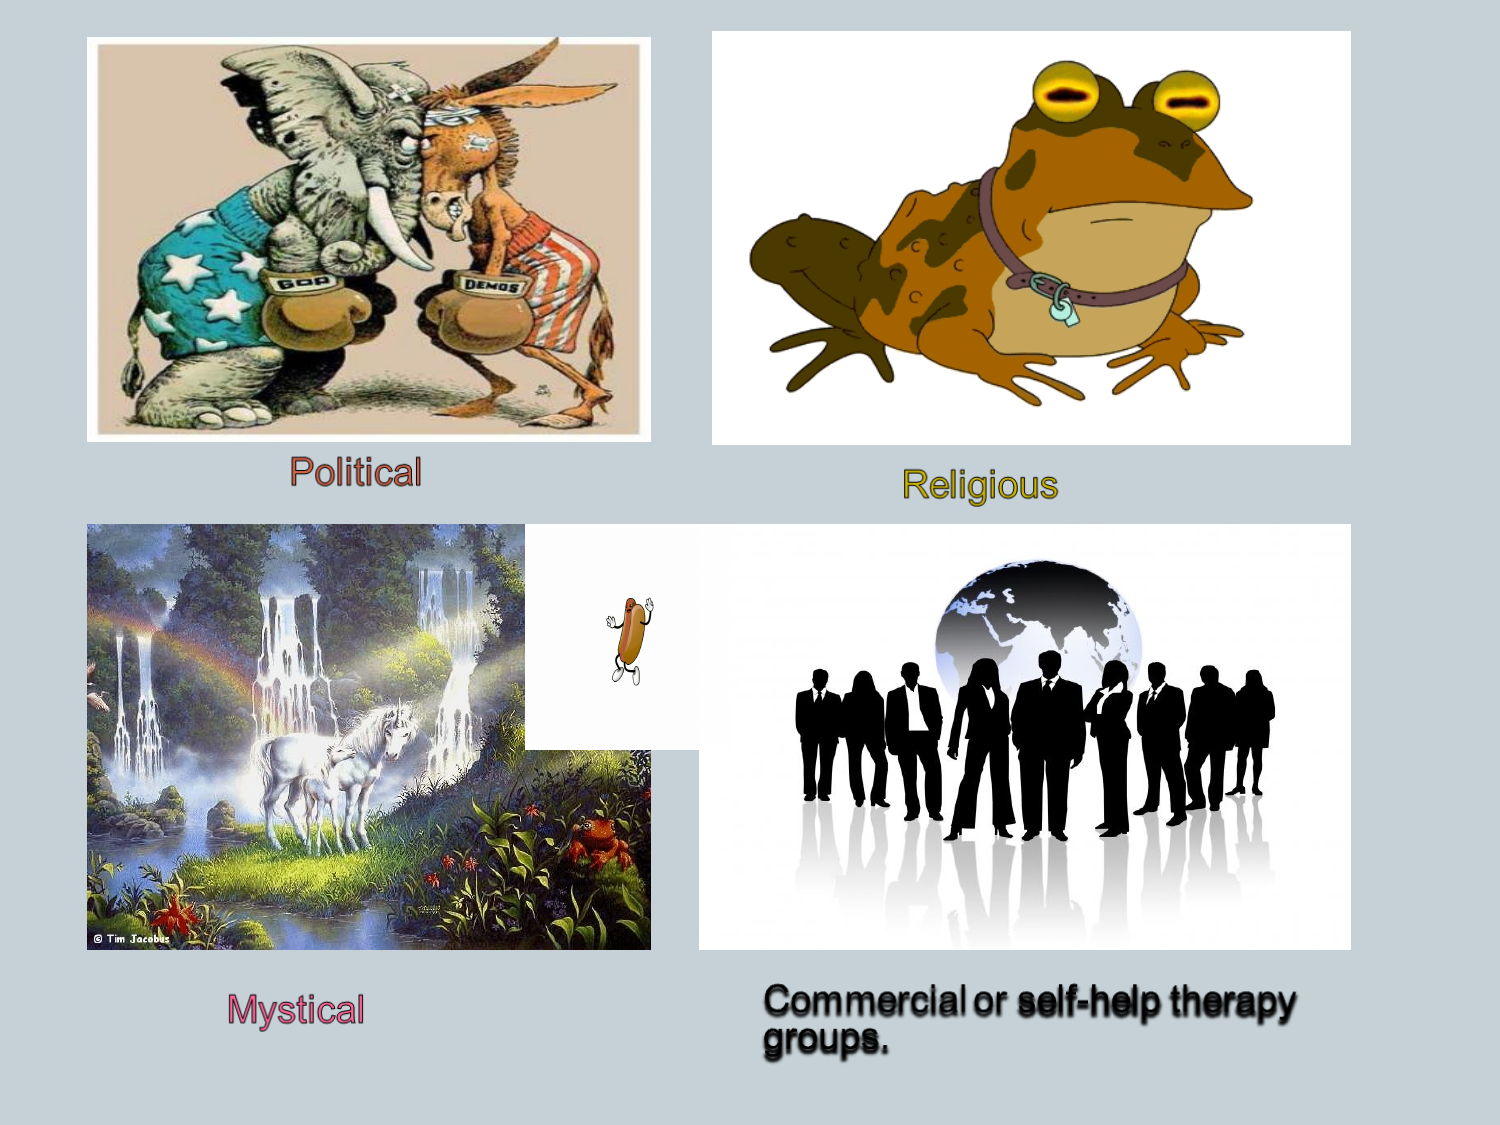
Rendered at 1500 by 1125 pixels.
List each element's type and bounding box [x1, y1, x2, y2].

picture [87, 37, 651, 503]
picture [203, 972, 490, 1041]
picture [734, 961, 1402, 1125]
picture [712, 31, 1351, 445]
picture [878, 447, 1152, 516]
picture [87, 524, 1351, 951]
